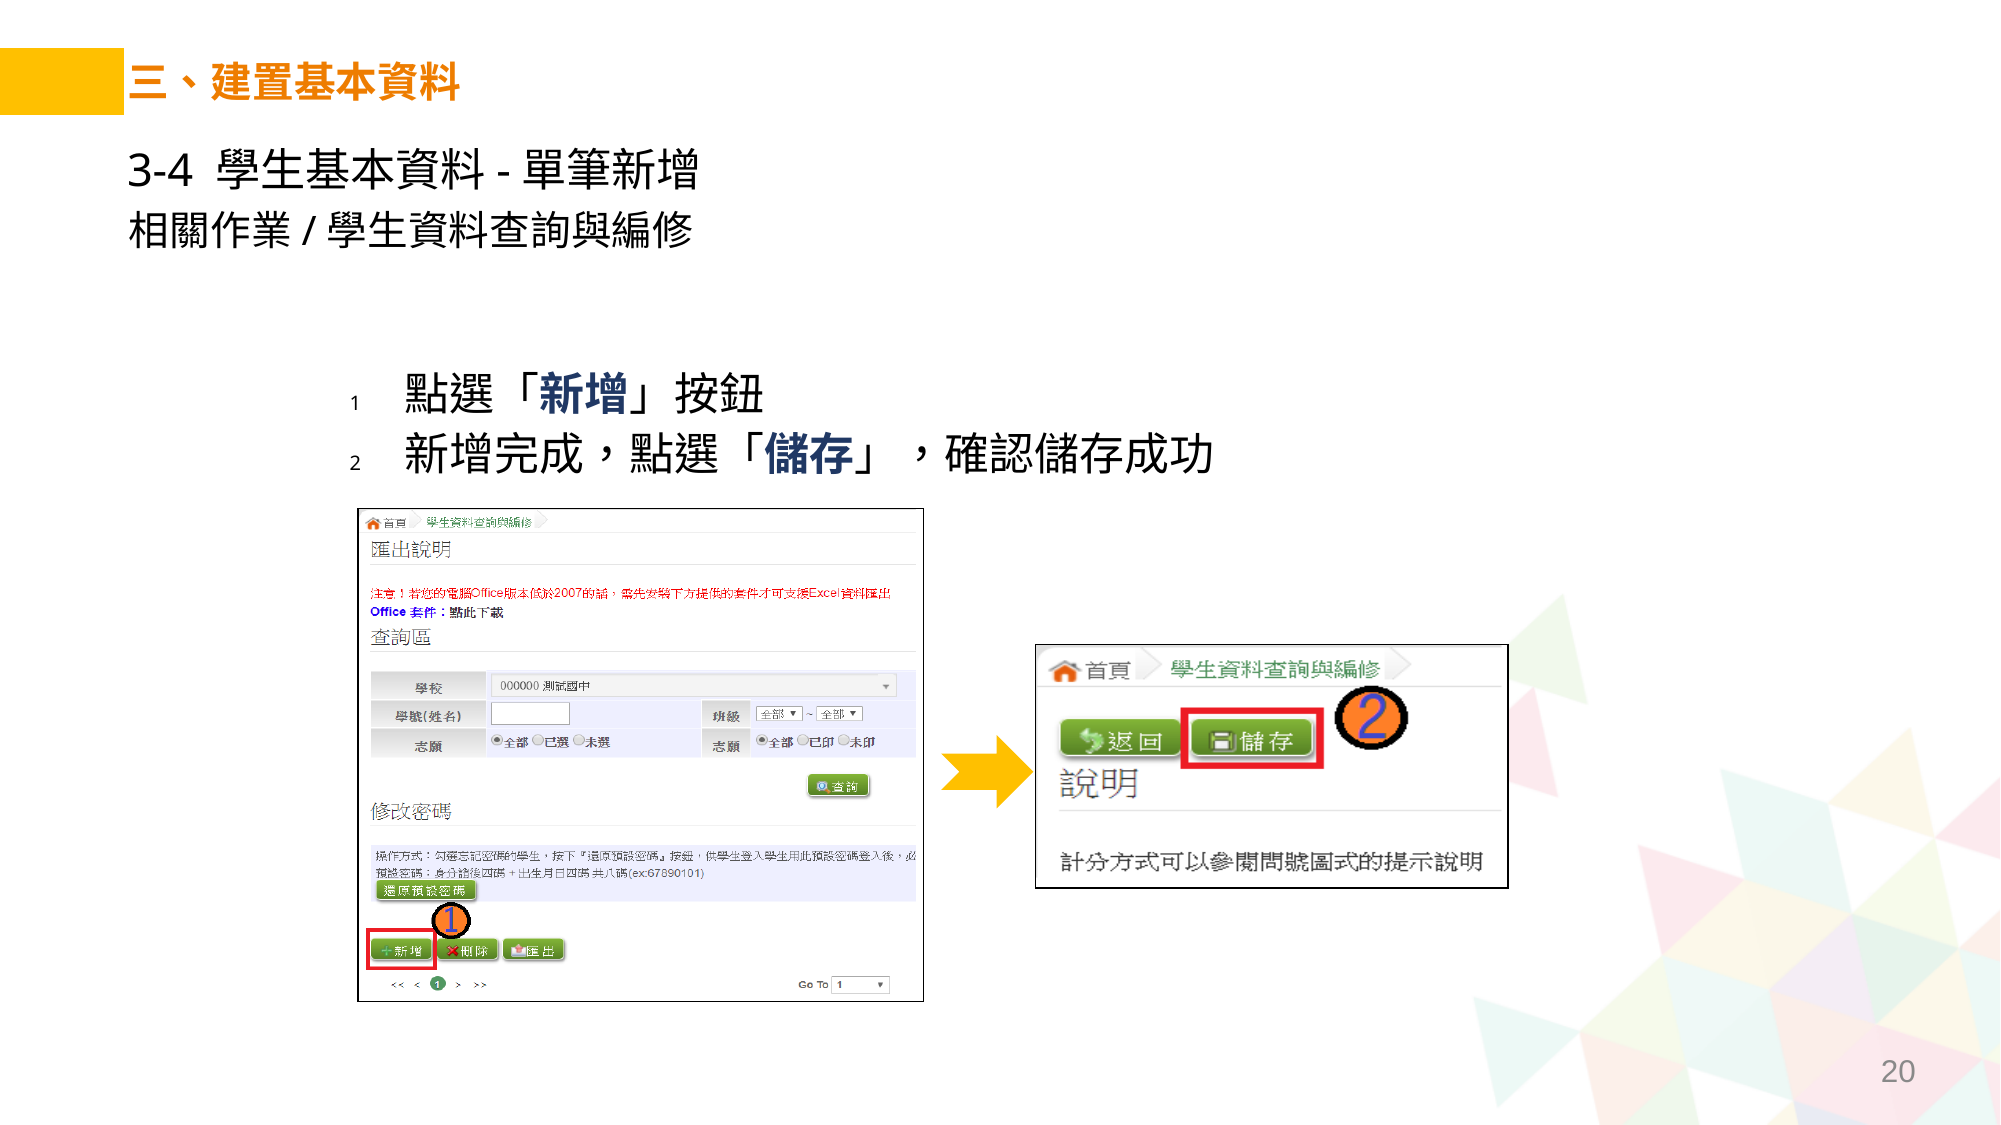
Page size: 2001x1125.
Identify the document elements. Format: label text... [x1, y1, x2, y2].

text_box [0, 48, 124, 115]
list 點選「新增」按鈕 新增完成，點選「儲存」，確認儲存成功 [307, 357, 1578, 496]
picture [358, 509, 923, 1001]
text_box 20 [1868, 1038, 1989, 1125]
picture [1036, 645, 1508, 888]
text_box 三、建置基本資料 [112, 47, 538, 114]
text_box 相關作業/學生資料查詢與編修 [113, 211, 695, 262]
text_box 3-4 學生基本資料-單筆新增 [112, 133, 789, 211]
text_box [943, 737, 1032, 806]
